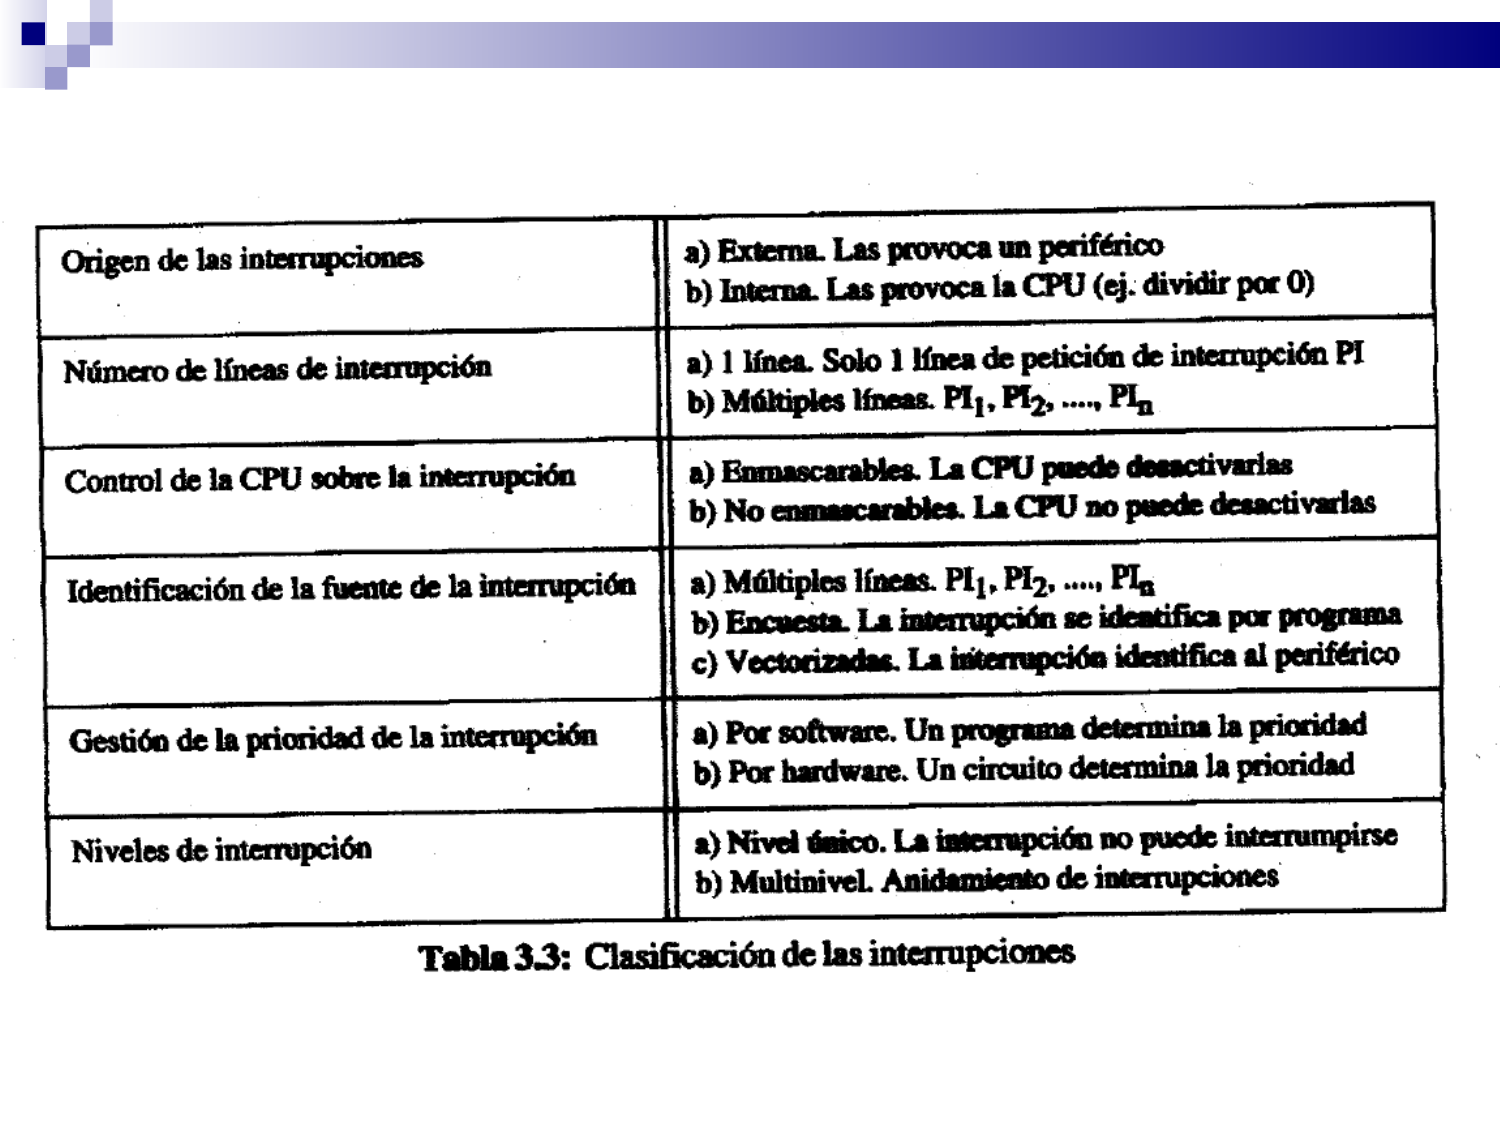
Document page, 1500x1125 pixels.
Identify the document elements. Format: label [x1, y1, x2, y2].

picture [0, 172, 1500, 989]
